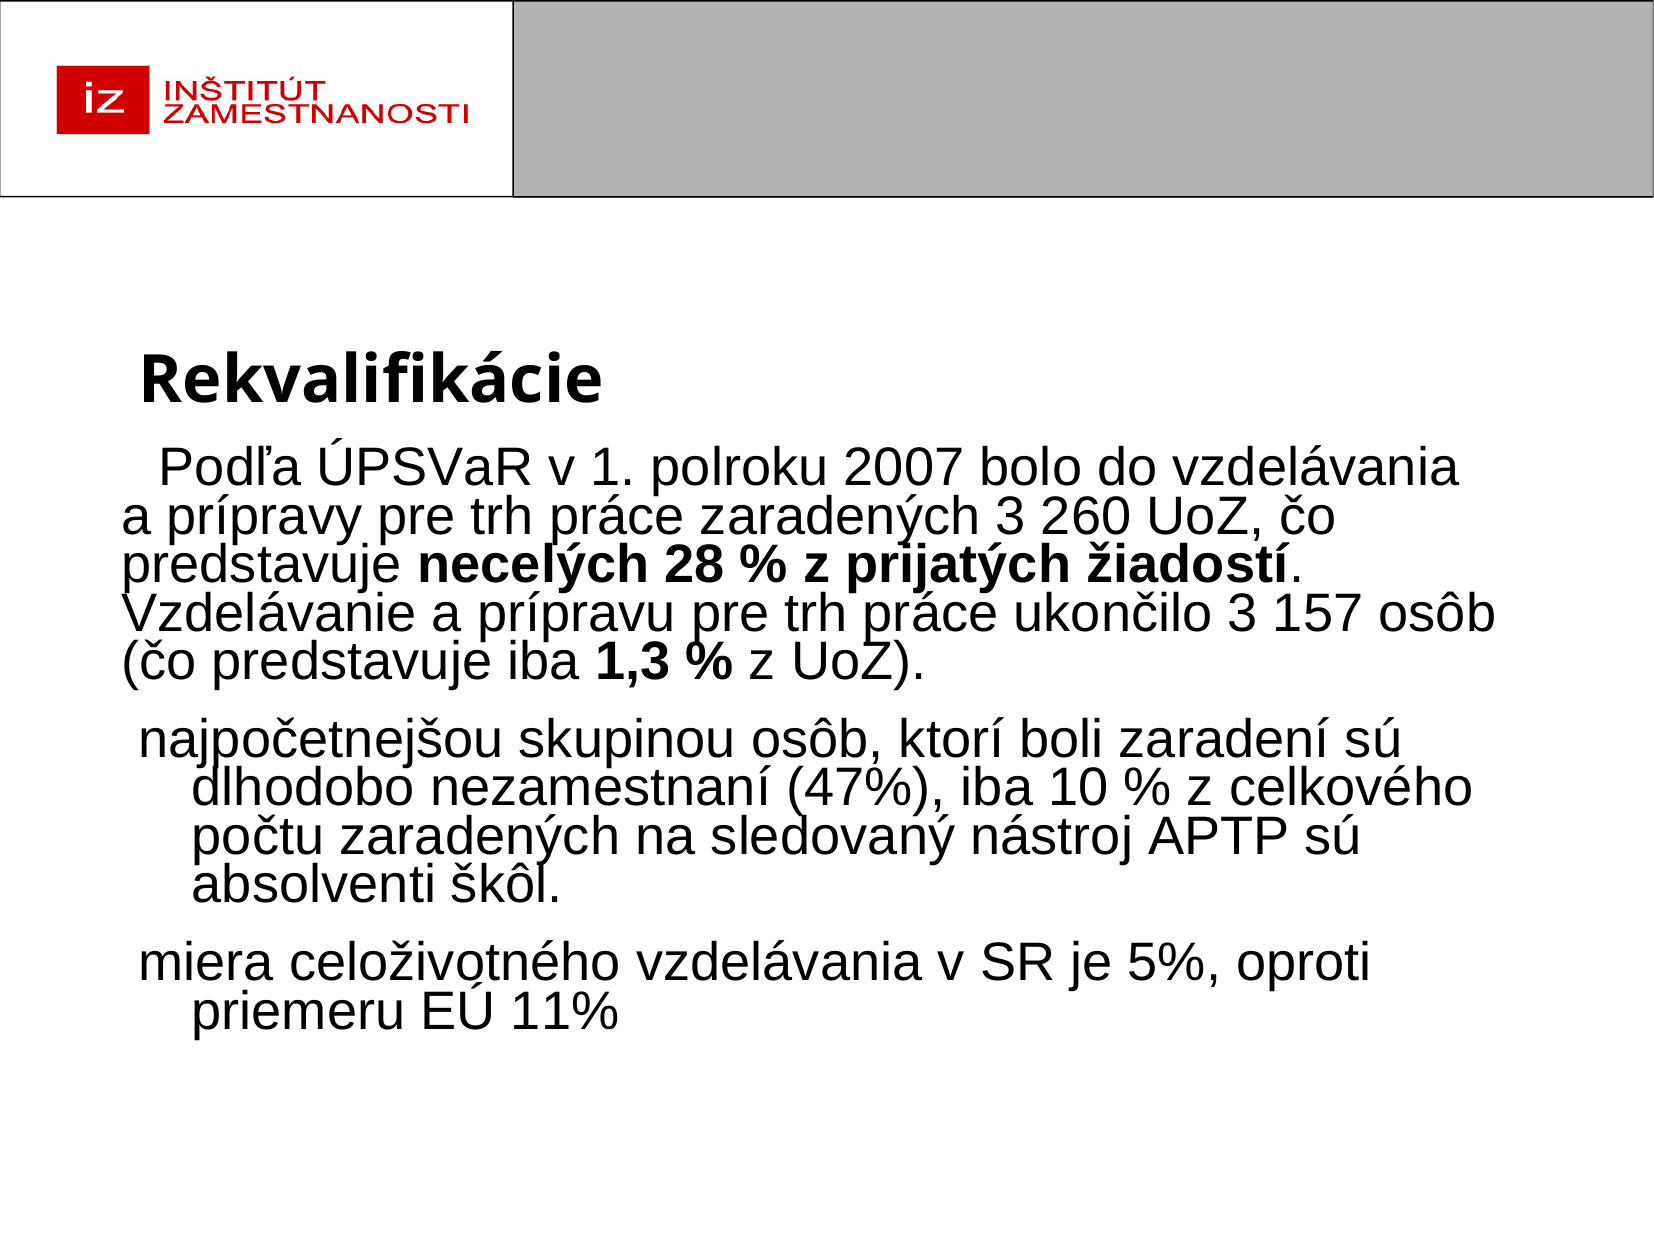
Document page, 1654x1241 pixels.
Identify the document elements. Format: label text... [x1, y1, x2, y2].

list Rekvalifikácie Podľa ÚPSVaR v 1. polroku 2007 bolo do vzdelávania a prípravy pre trh práce zaradených 3 260 UoZ, čo predstavuje necelých 28 % z prijatých žiadostí. Vzdelávanie a prípravu pre trh práce ukončilo 3 157 osôb (čo predstavuje iba 1,3 % z UoZ). najpočetnejšou skupinou osôb, ktorí boli zaradení sú dlhodobo nezamestnaní (47%), iba 10 % z celkového počtu zaradených na sledovaný nástroj APTP sú absolventi škôl. miera celoživotného vzdelávania v SR je 5%, oproti priemeru EÚ 11% [121, 344, 1534, 1127]
text_box [0, 0, 1654, 197]
picture [5, 6, 513, 190]
